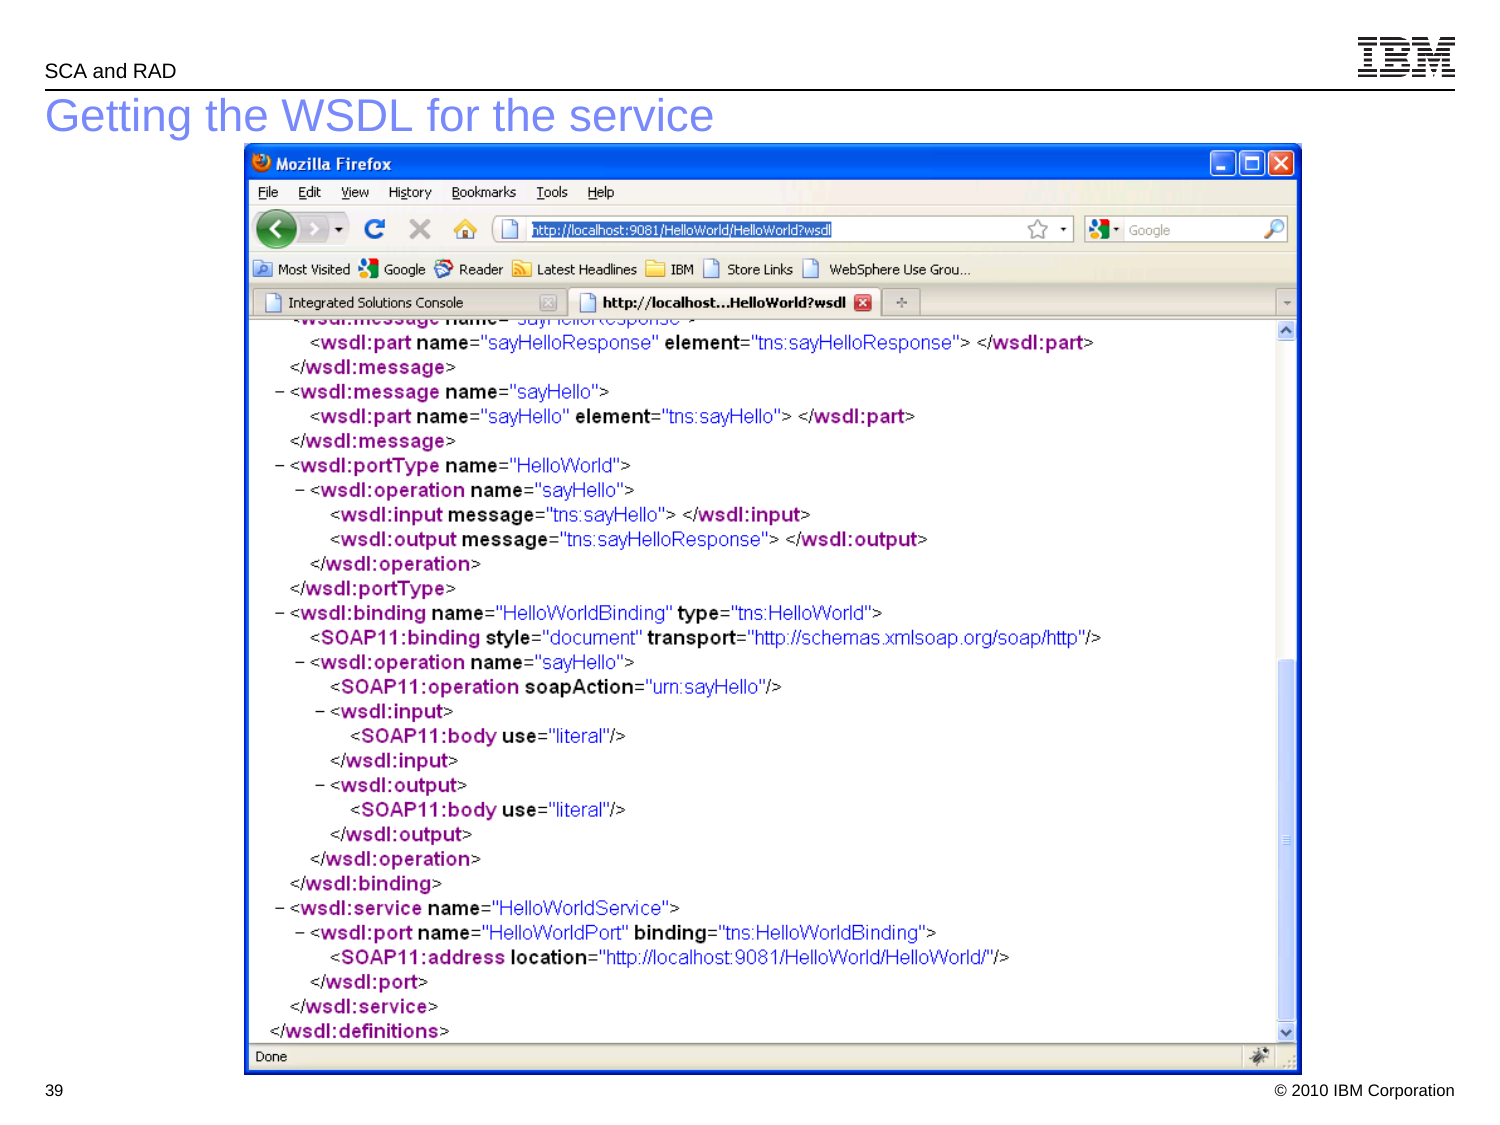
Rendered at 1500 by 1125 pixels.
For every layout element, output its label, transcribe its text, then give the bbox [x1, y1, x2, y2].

picture [244, 143, 1302, 1075]
title Getting the WSDL for the service [29, 20, 1455, 216]
